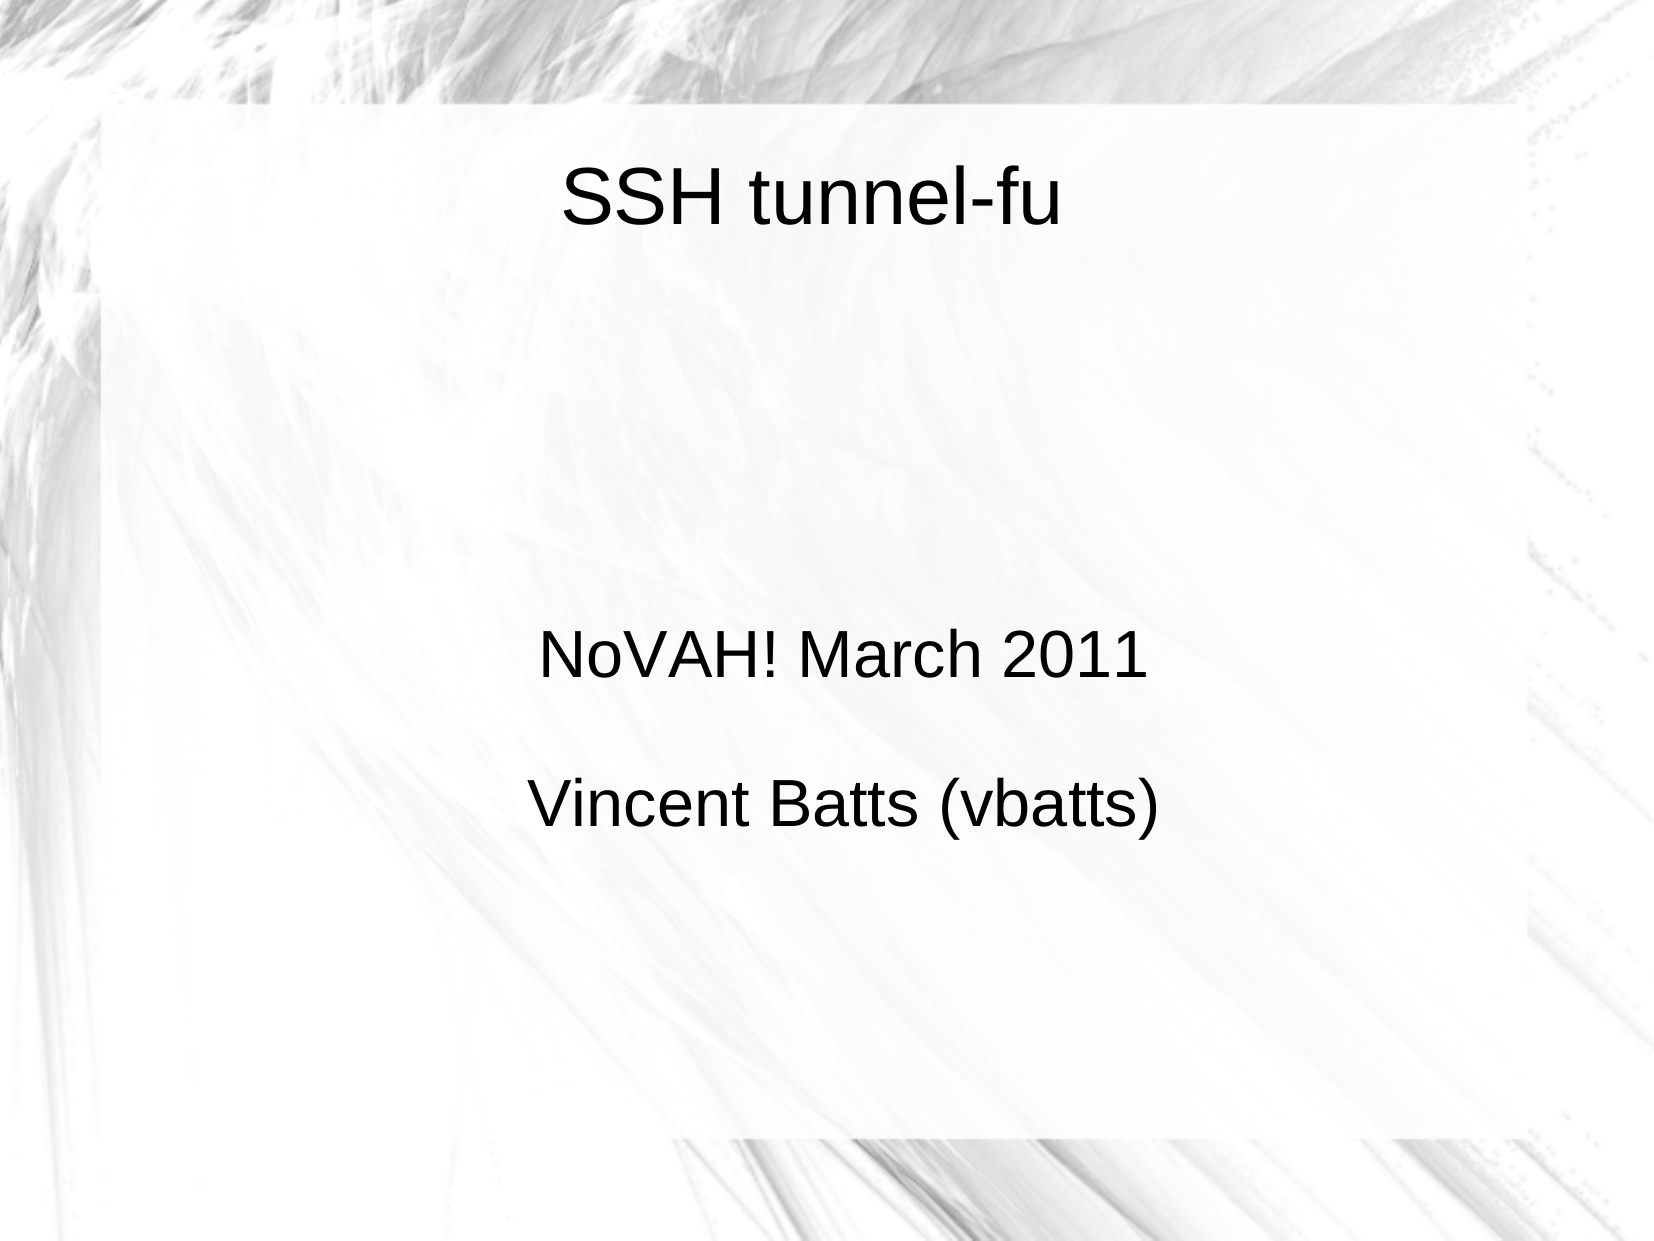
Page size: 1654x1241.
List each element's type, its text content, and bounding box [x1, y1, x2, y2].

picture [0, 0, 1654, 1241]
subtitle NoVAH! March 2011 Vincent Batts (vbatts) [118, 319, 1571, 1139]
title SSH tunnel-fu [118, 112, 1506, 281]
